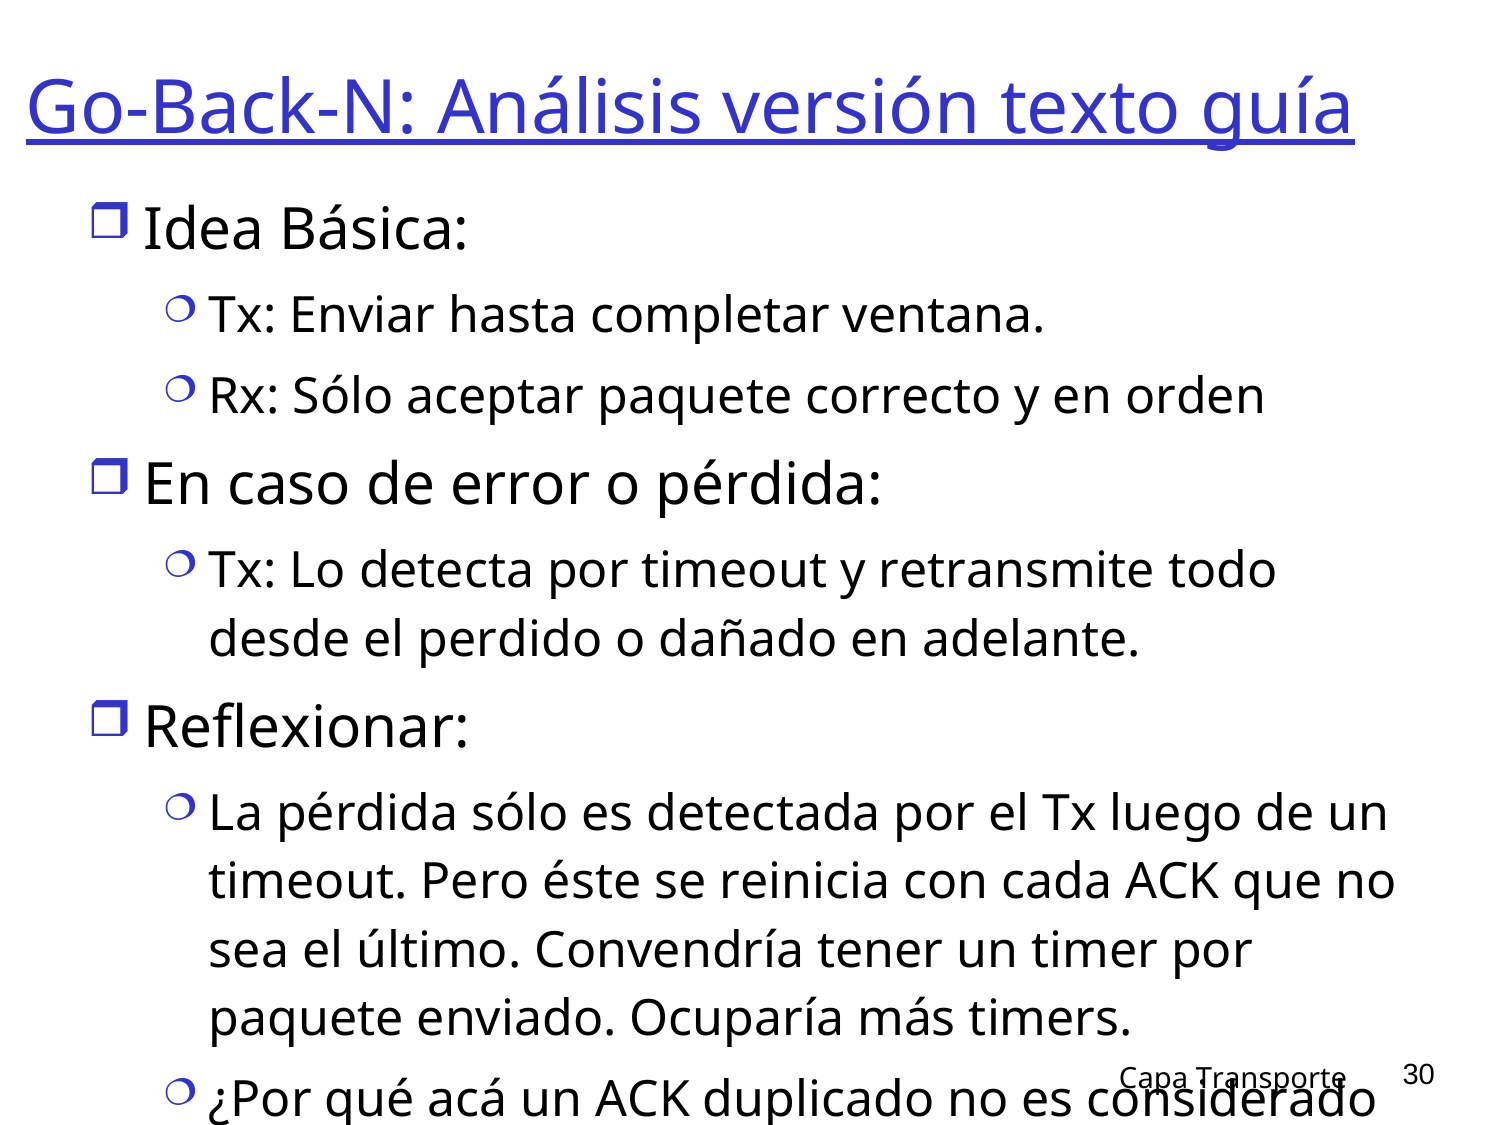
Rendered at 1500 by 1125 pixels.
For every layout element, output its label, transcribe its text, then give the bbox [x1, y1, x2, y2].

title Go-Back-N: Análisis versión texto guía [25, 40, 1489, 168]
list Idea Básica: Tx: Enviar hasta completar ventana. Rx: Sólo aceptar paquete correcto y en orden En caso de error o pérdida: Tx: Lo detecta por timeout y retransmite todo desde el perdido o dañado en adelante. Reflexionar: La pérdida sólo es detectada por el Tx luego de un timeout. Pero éste se reinicia con cada ACK que no sea el último. Convendría tener un timer por paquete enviado. Ocuparía más timers. ¿Por qué acá un ACK duplicado no es considerado como paquete perdido? [87, 187, 1426, 1065]
